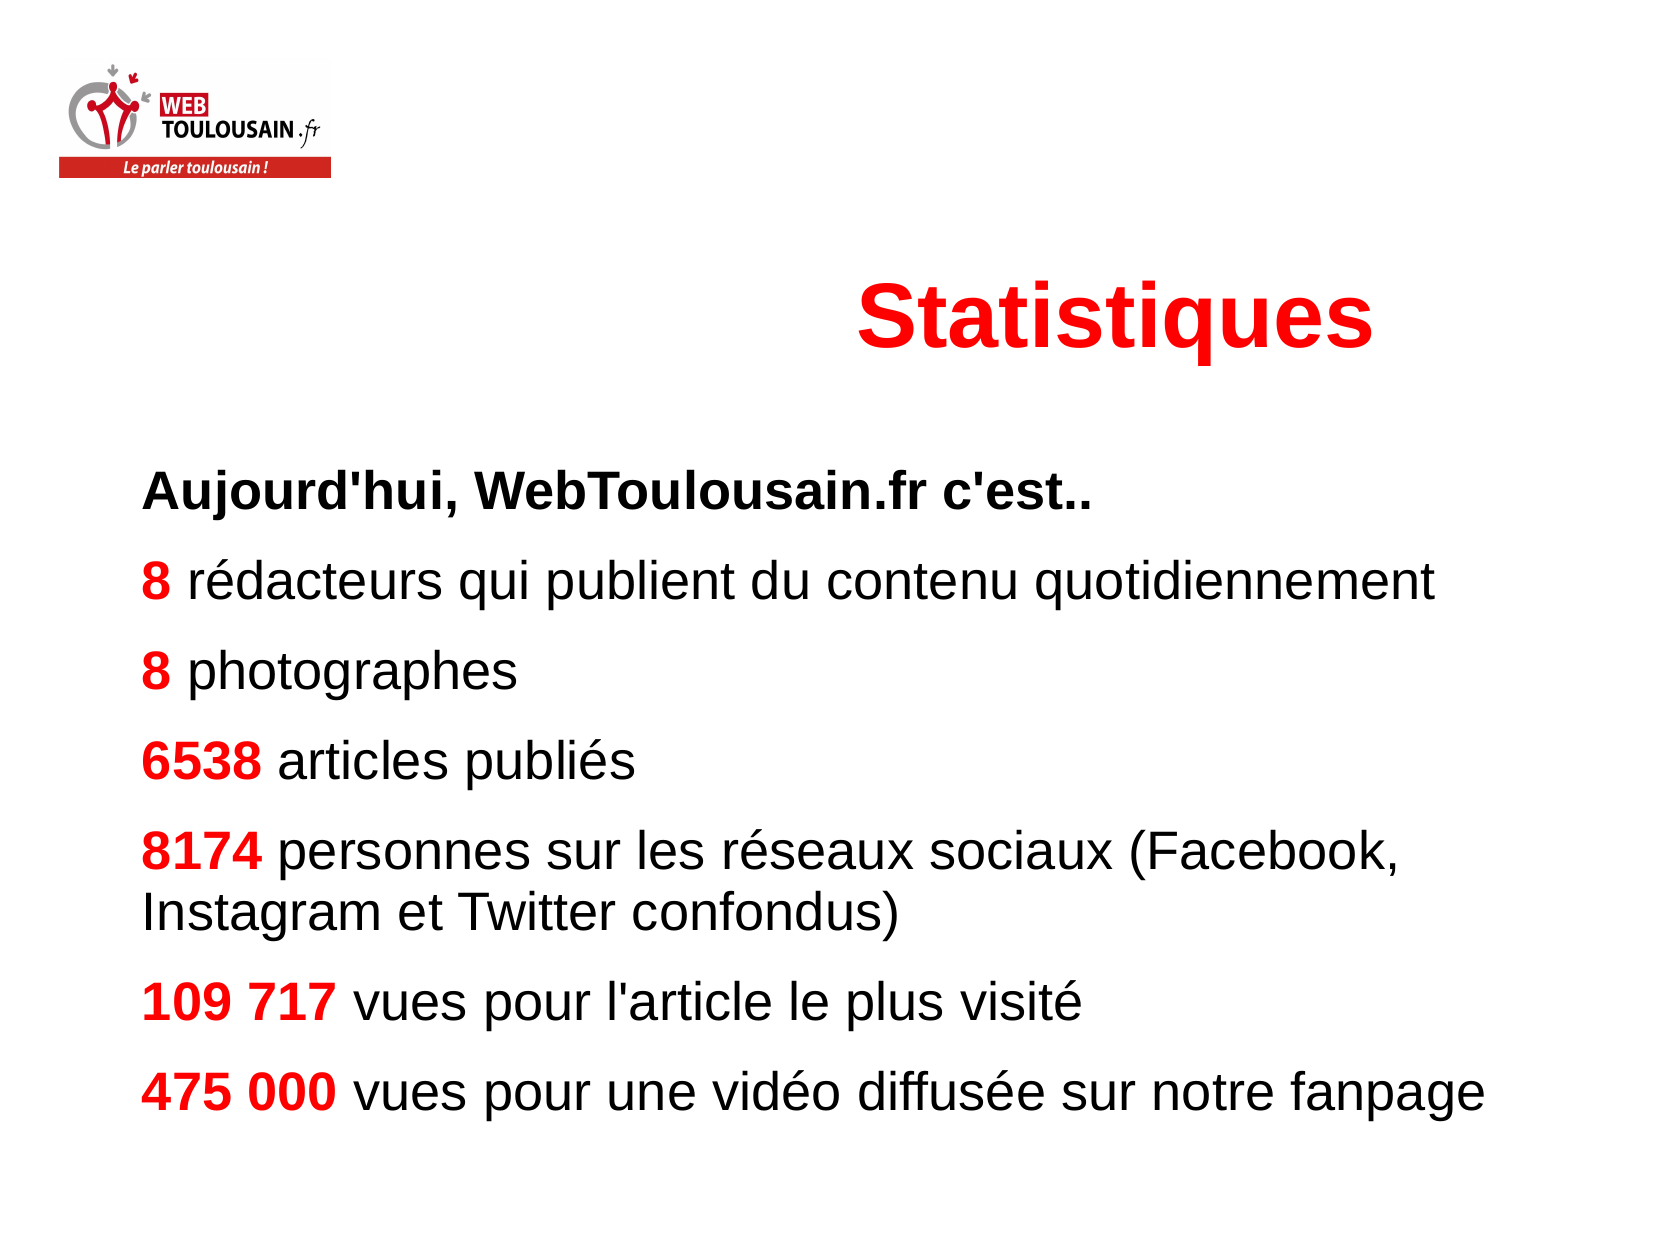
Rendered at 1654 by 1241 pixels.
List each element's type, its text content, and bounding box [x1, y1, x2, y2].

title Statistiques [732, 212, 1500, 420]
list Aujourd'hui, WebToulousain.fr c'est.. 8 rédacteurs qui publient du contenu quotidiennement 8 photographes 6538 articles publiés 8174 personnes sur les réseaux sociaux (Facebook, Instagram et Twitter confondus) 109 717 vues pour l'article le plus visité 475 000 vues pour une vidéo diffusée sur notre fanpage [70, 460, 1560, 1241]
picture [59, 58, 331, 178]
